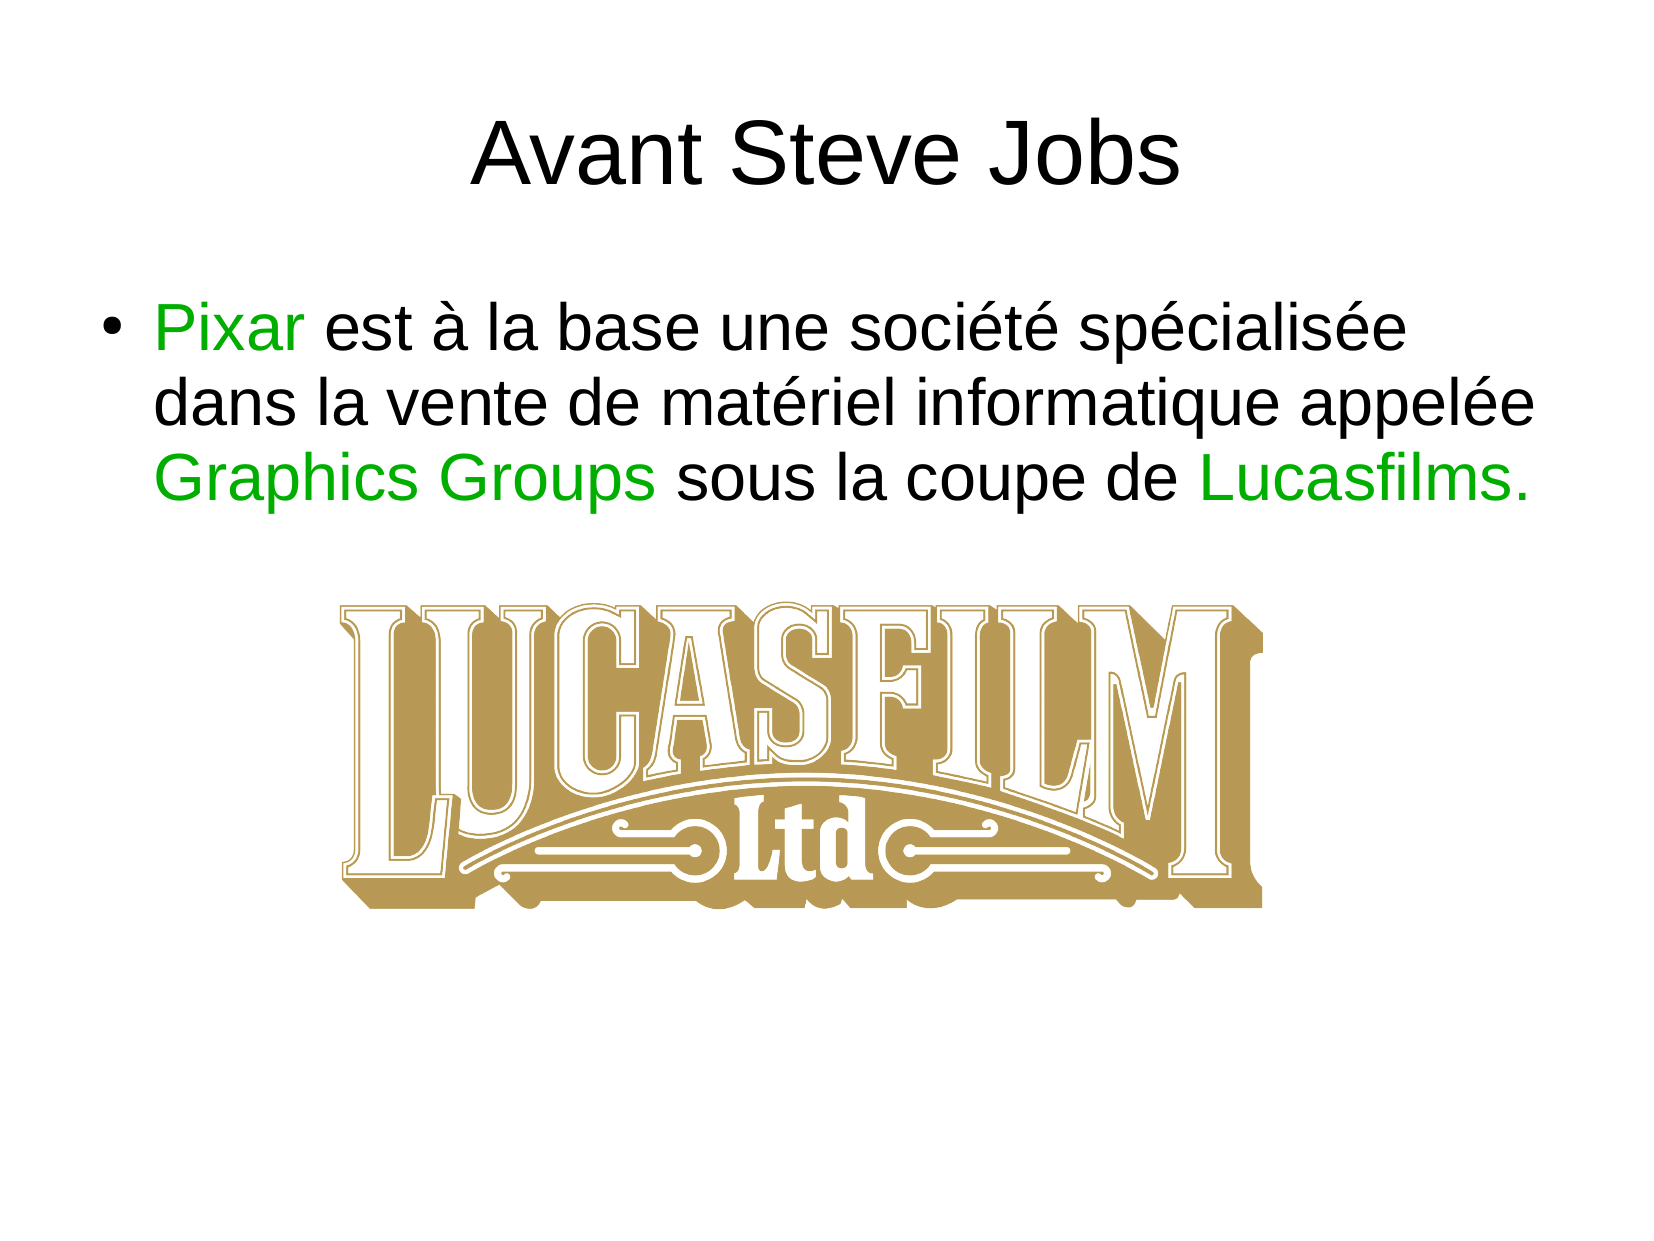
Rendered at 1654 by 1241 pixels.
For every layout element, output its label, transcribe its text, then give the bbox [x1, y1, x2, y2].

list Pixar est à la base une société spécialisée dans la vente de matériel informatique appelée Graphics Groups sous la coupe de Lucasfilms. [82, 290, 1571, 1109]
picture [339, 599, 1264, 910]
title Avant Steve Jobs [82, 49, 1571, 257]
